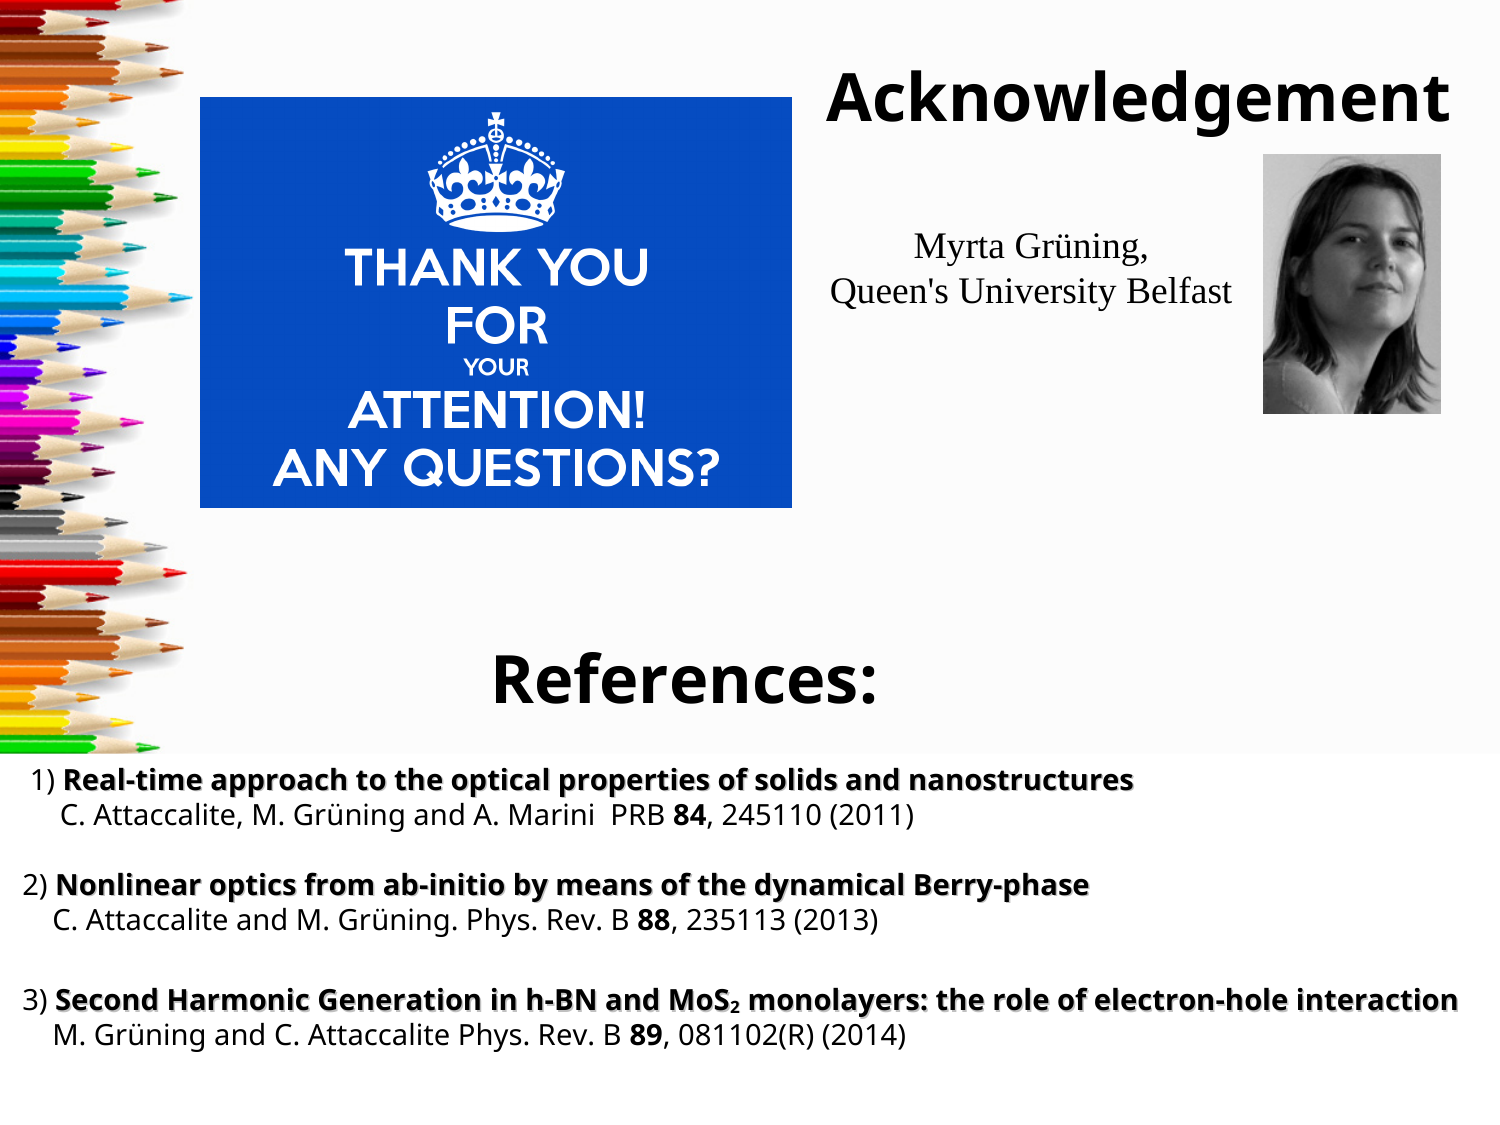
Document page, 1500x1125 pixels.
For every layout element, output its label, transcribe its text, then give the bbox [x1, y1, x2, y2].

text_box Myrta Grüning, Queen's University Belfast [814, 214, 1258, 319]
text_box 1) Real-time approach to the optical properties of solids and nanostructures C. Attaccalite, M. Grüning and A. Marini PRB 84, 245110 (2011) 2) Nonlinear optics from ab-initio by means of the dynamical Berry-phase C. Attaccalite and M. Grüning. Phys. Rev. B 88, 235113 (2013) 3) Second Harmonic Generation in h-BN and MoS2 monolayers: the role of electron-hole interaction M. Grüning and C. Attaccalite Phys. Rev. B 89, 081102(R) (2014) [0, 753, 1500, 1125]
title References: [328, 614, 1058, 741]
title Acknowledgement [783, 29, 1500, 160]
picture [0, 0, 1500, 753]
